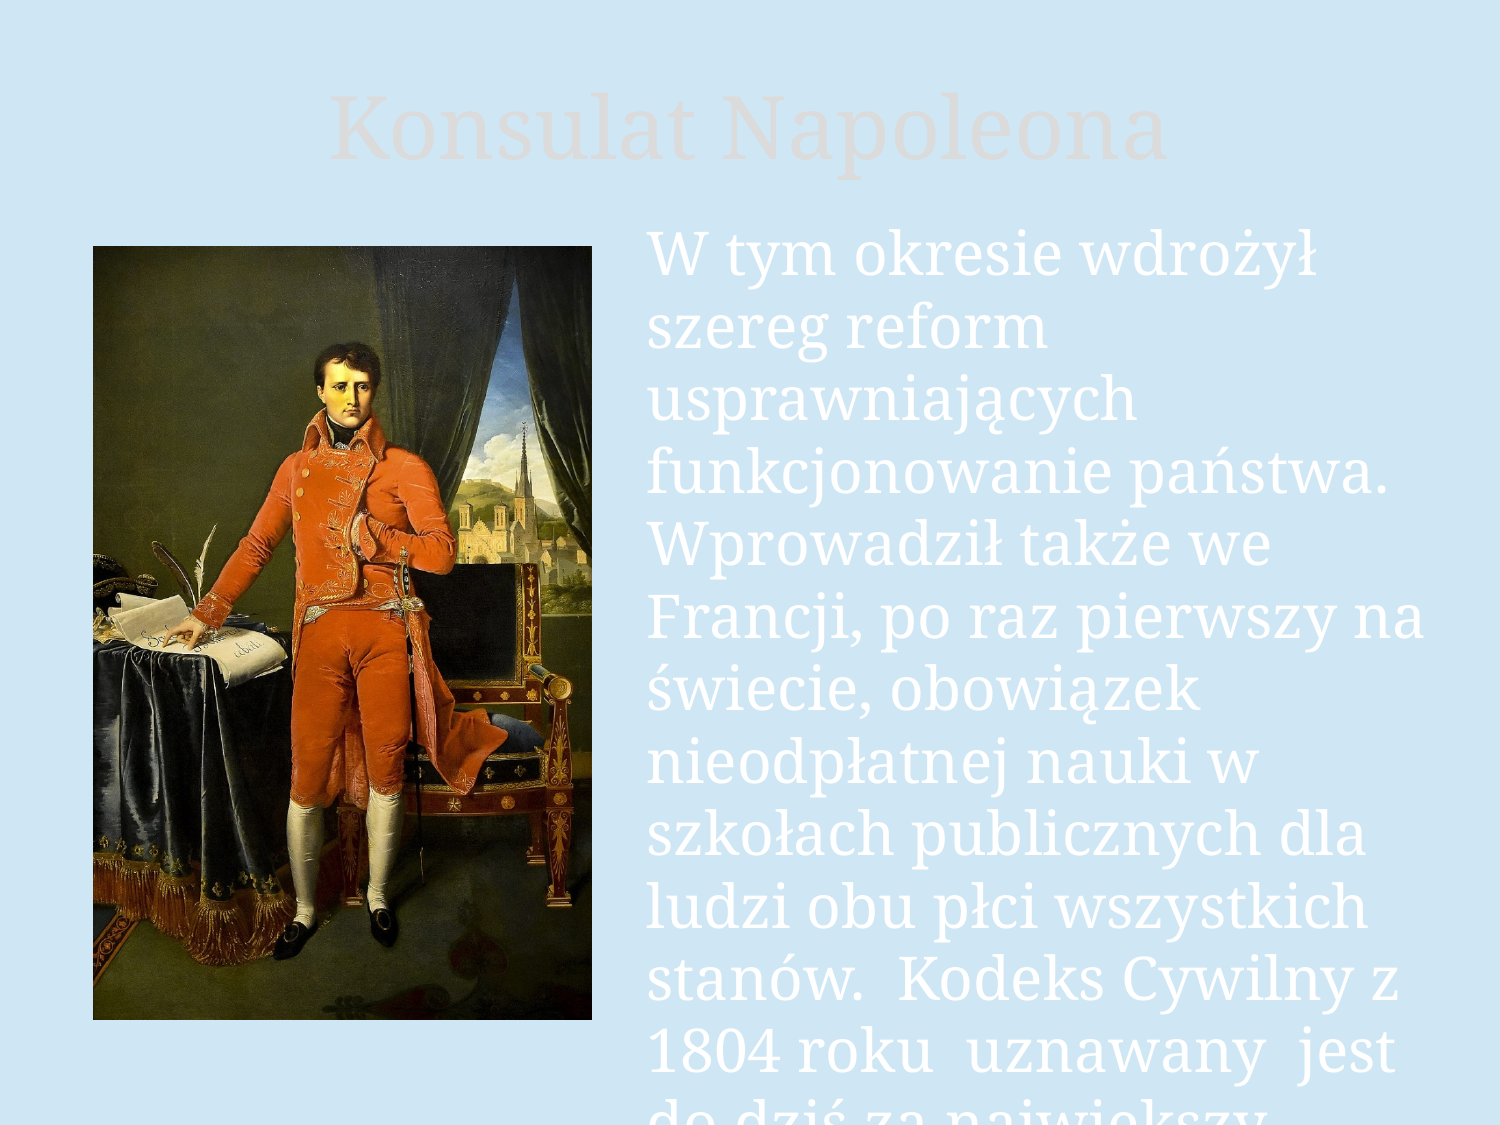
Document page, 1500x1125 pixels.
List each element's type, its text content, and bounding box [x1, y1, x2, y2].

picture [93, 246, 592, 1020]
list W tym okresie wdrożył szereg reform usprawniających funkcjonowanie państwa. Wprowadził także we Francji, po raz pierwszy na świecie, obowiązek nieodpłatnej nauki w szkołach publicznych dla ludzi obu płci wszystkich stanów. Kodeks Cywilny z 1804 roku uznawany jest do dziś za największy sukces Napoleona. [631, 208, 1464, 959]
title Konsulat Napoleona [75, 24, 1425, 225]
